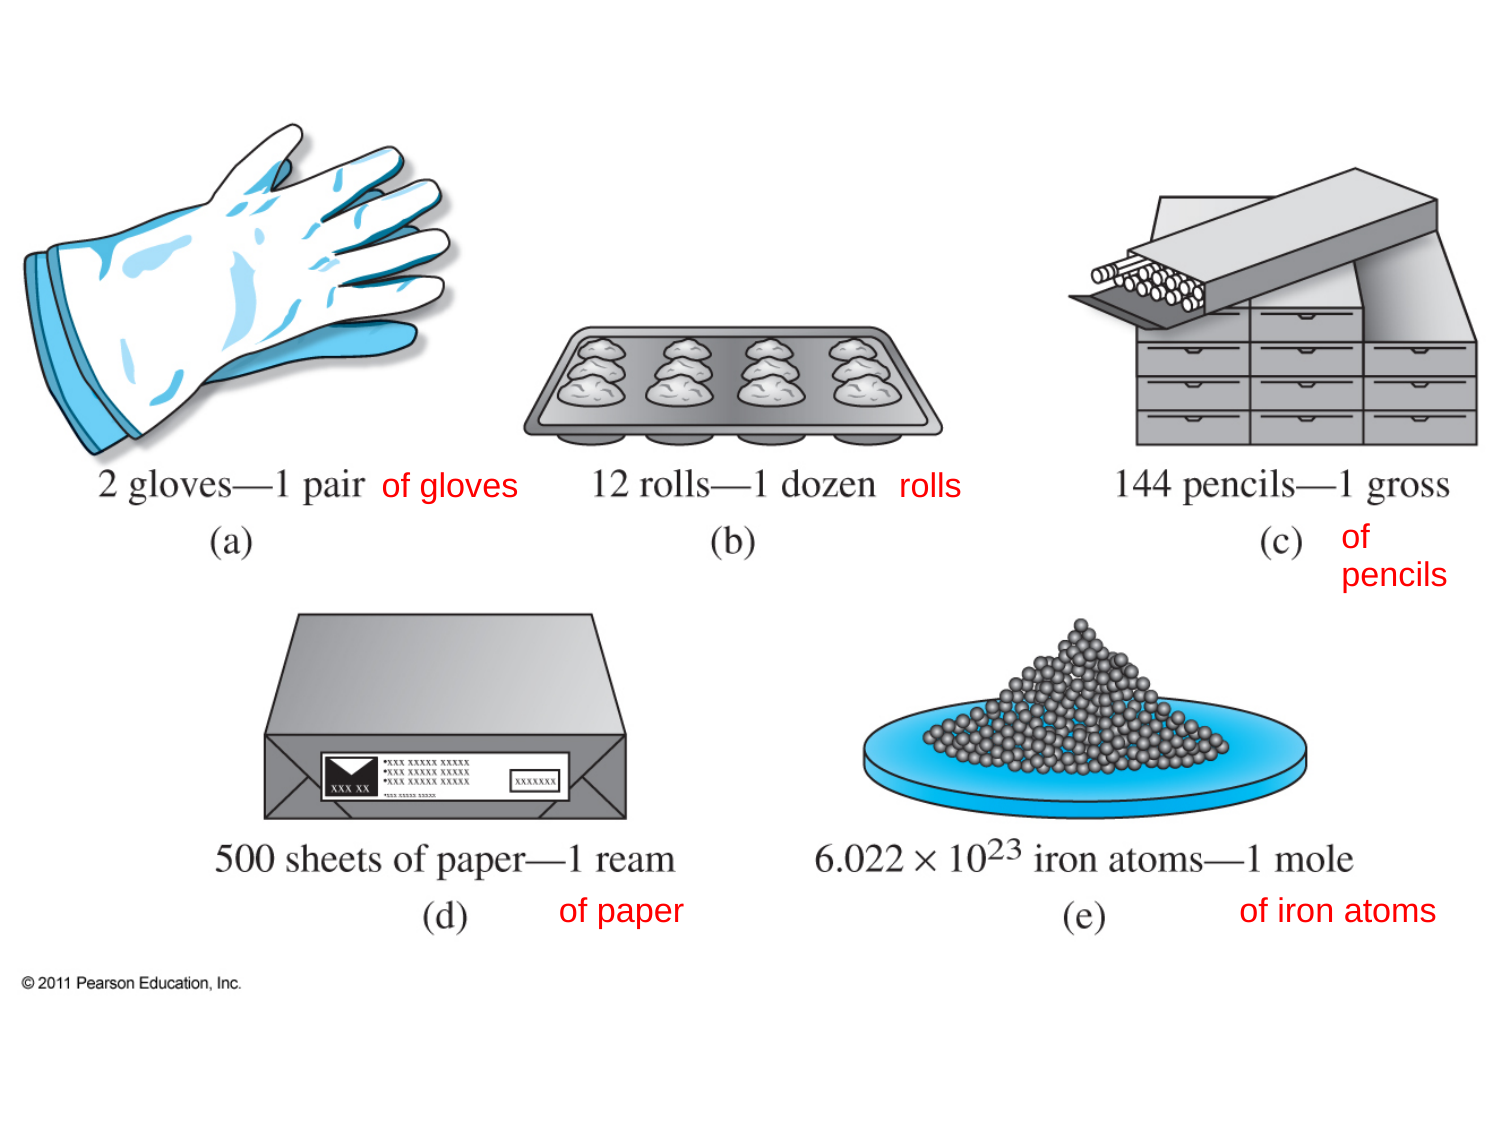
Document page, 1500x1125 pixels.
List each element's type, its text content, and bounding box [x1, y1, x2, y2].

text_box of iron atoms [1224, 884, 1463, 938]
text_box of paper [544, 884, 715, 938]
text_box rolls [884, 458, 987, 512]
picture [0, 99, 1500, 1026]
text_box of gloves [366, 458, 537, 512]
text_box of pencils [1326, 510, 1497, 602]
